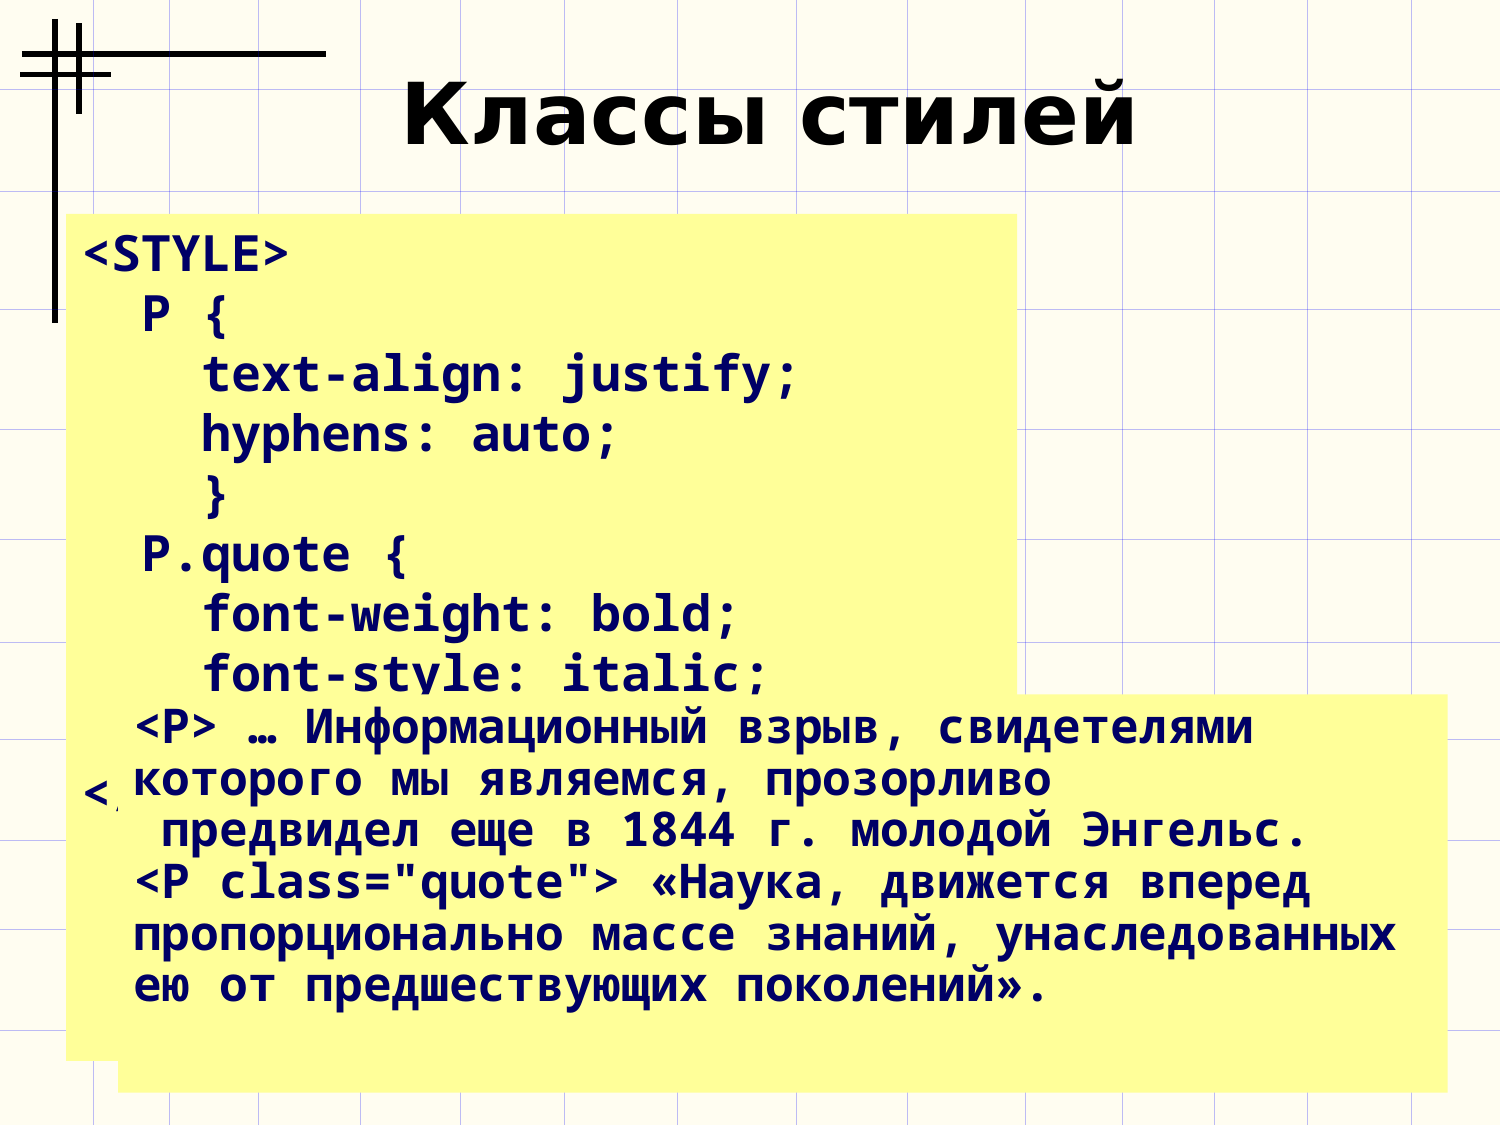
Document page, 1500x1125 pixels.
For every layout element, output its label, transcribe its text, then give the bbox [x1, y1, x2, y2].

list <STyle> p { text-align: justify; hyphens: auto; } p.quote { font-weight: bold; font-style: italic; } </style> [66, 213, 1018, 1061]
list <P> … Информационный взрыв, свидетелями которого мы являемся, прозорливо предвидел еще в 1844 г. молодой Энгельс. <P class="quote"> «Наука, движется вперед пропорционально массе знаний, унаследованных ею от предшествующих поколений». [118, 694, 1448, 1093]
title Классы стилей [53, 25, 1447, 197]
